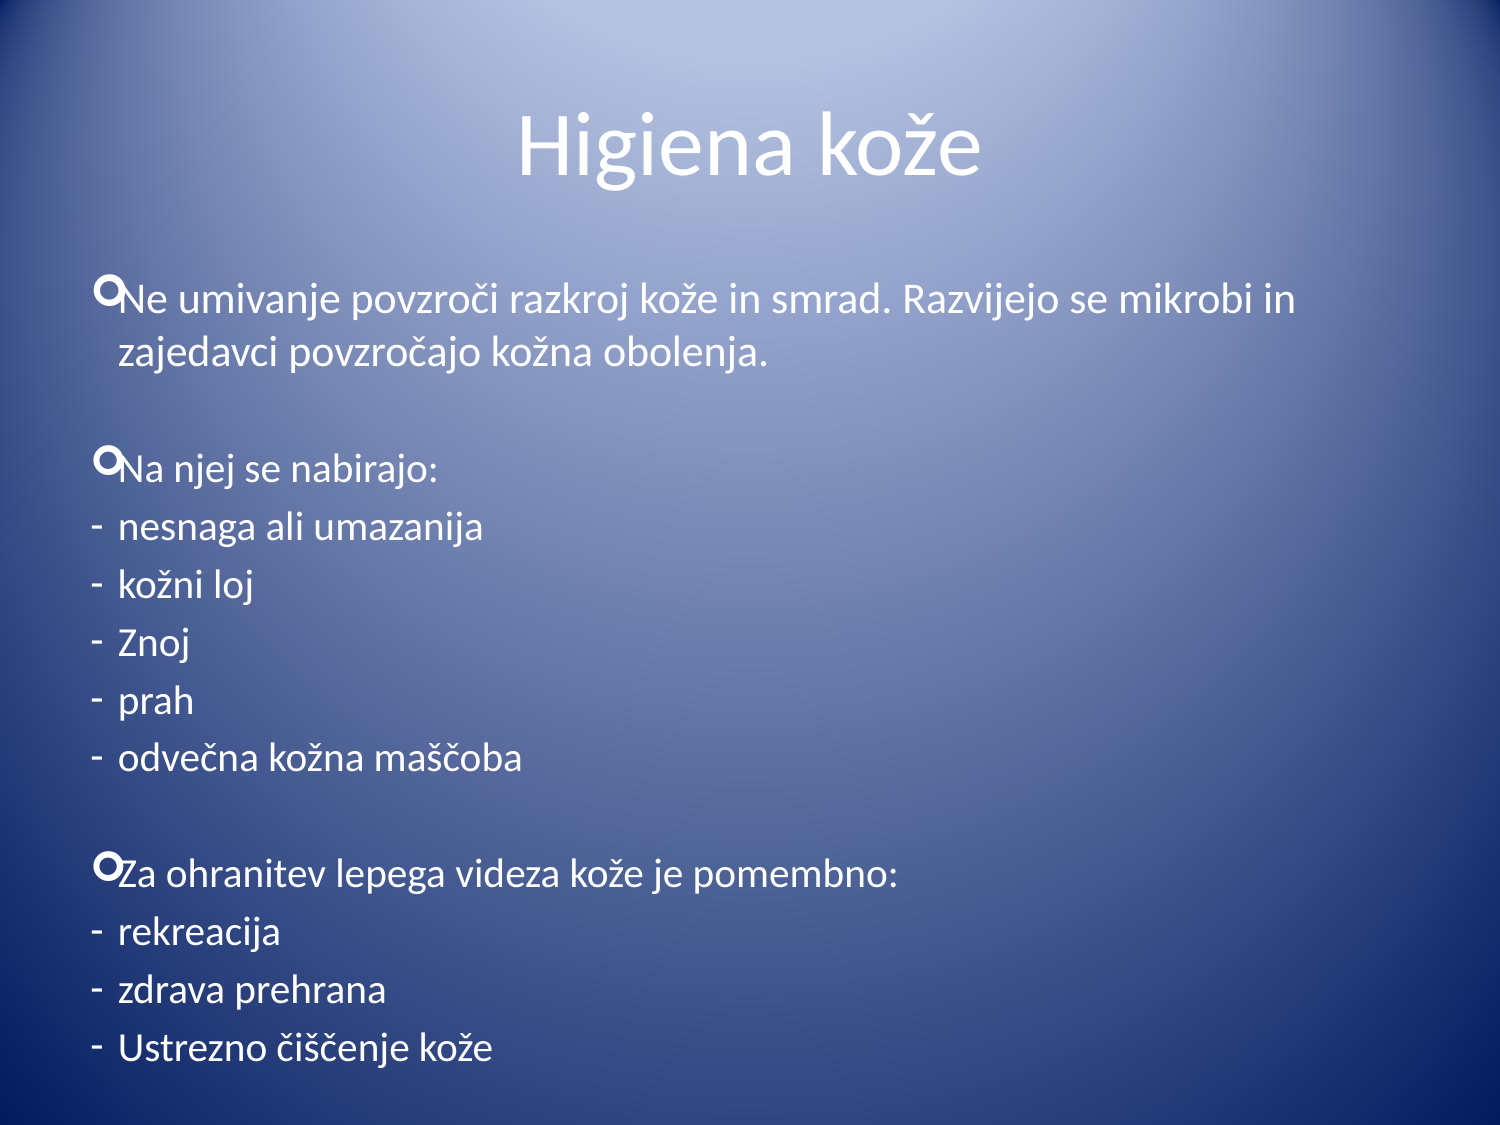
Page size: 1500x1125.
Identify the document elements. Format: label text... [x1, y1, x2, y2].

title Higiena kože [75, 45, 1425, 233]
list Ne umivanje povzroči razkroj kože in smrad. Razvijejo se mikrobi in zajedavci povzročajo kožna obolenja. Na njej se nabirajo: nesnaga ali umazanija kožni loj Znoj prah odvečna kožna maščoba Za ohranitev lepega videza kože je pomembno: rekreacija zdrava prehrana Ustrezno čiščenje kože [75, 262, 1425, 1083]
picture [0, 0, 1500, 1125]
